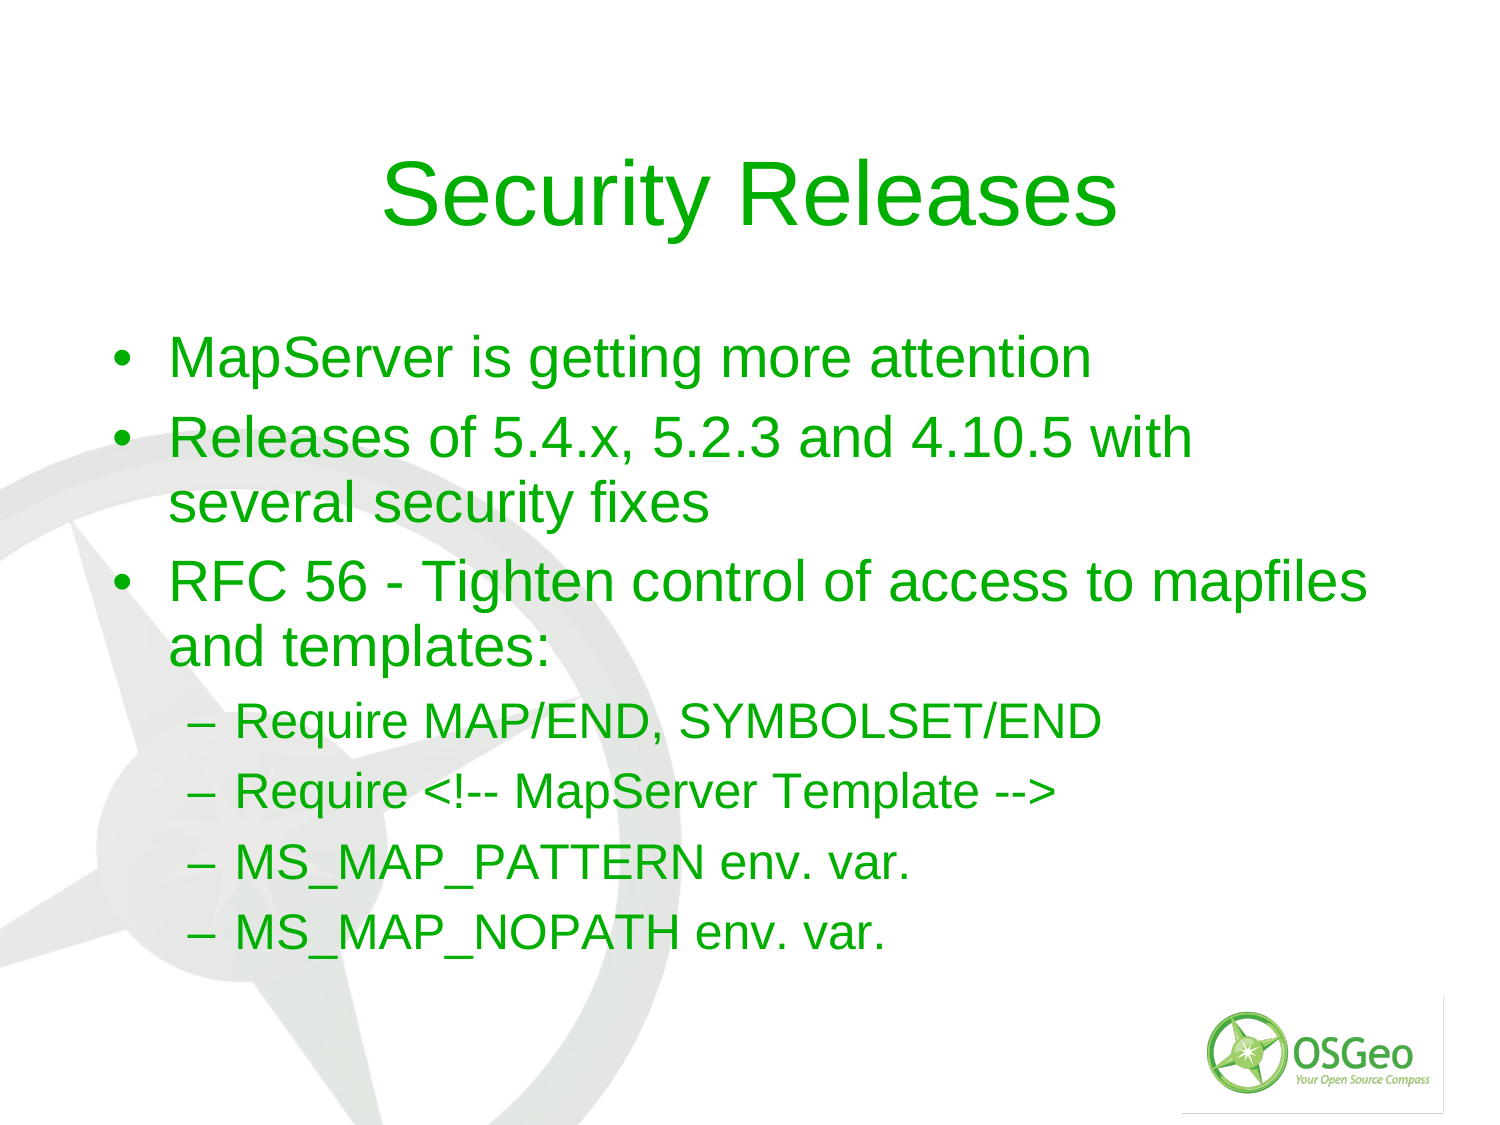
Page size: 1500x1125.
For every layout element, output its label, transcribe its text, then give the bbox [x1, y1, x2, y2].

list MapServer is getting more attention Releases of 5.4.x, 5.2.3 and 4.10.5 with several security fixes RFC 56 - Tighten control of access to mapfiles and templates: Require MAP/END, SYMBOLSET/END Require <!-- MapServer Template --> MS_MAP_PATTERN env. var. MS_MAP_NOPATH env. var. [112, 324, 1388, 986]
title Security Releases [112, 83, 1388, 305]
picture [1181, 996, 1444, 1114]
picture [0, 413, 739, 1125]
